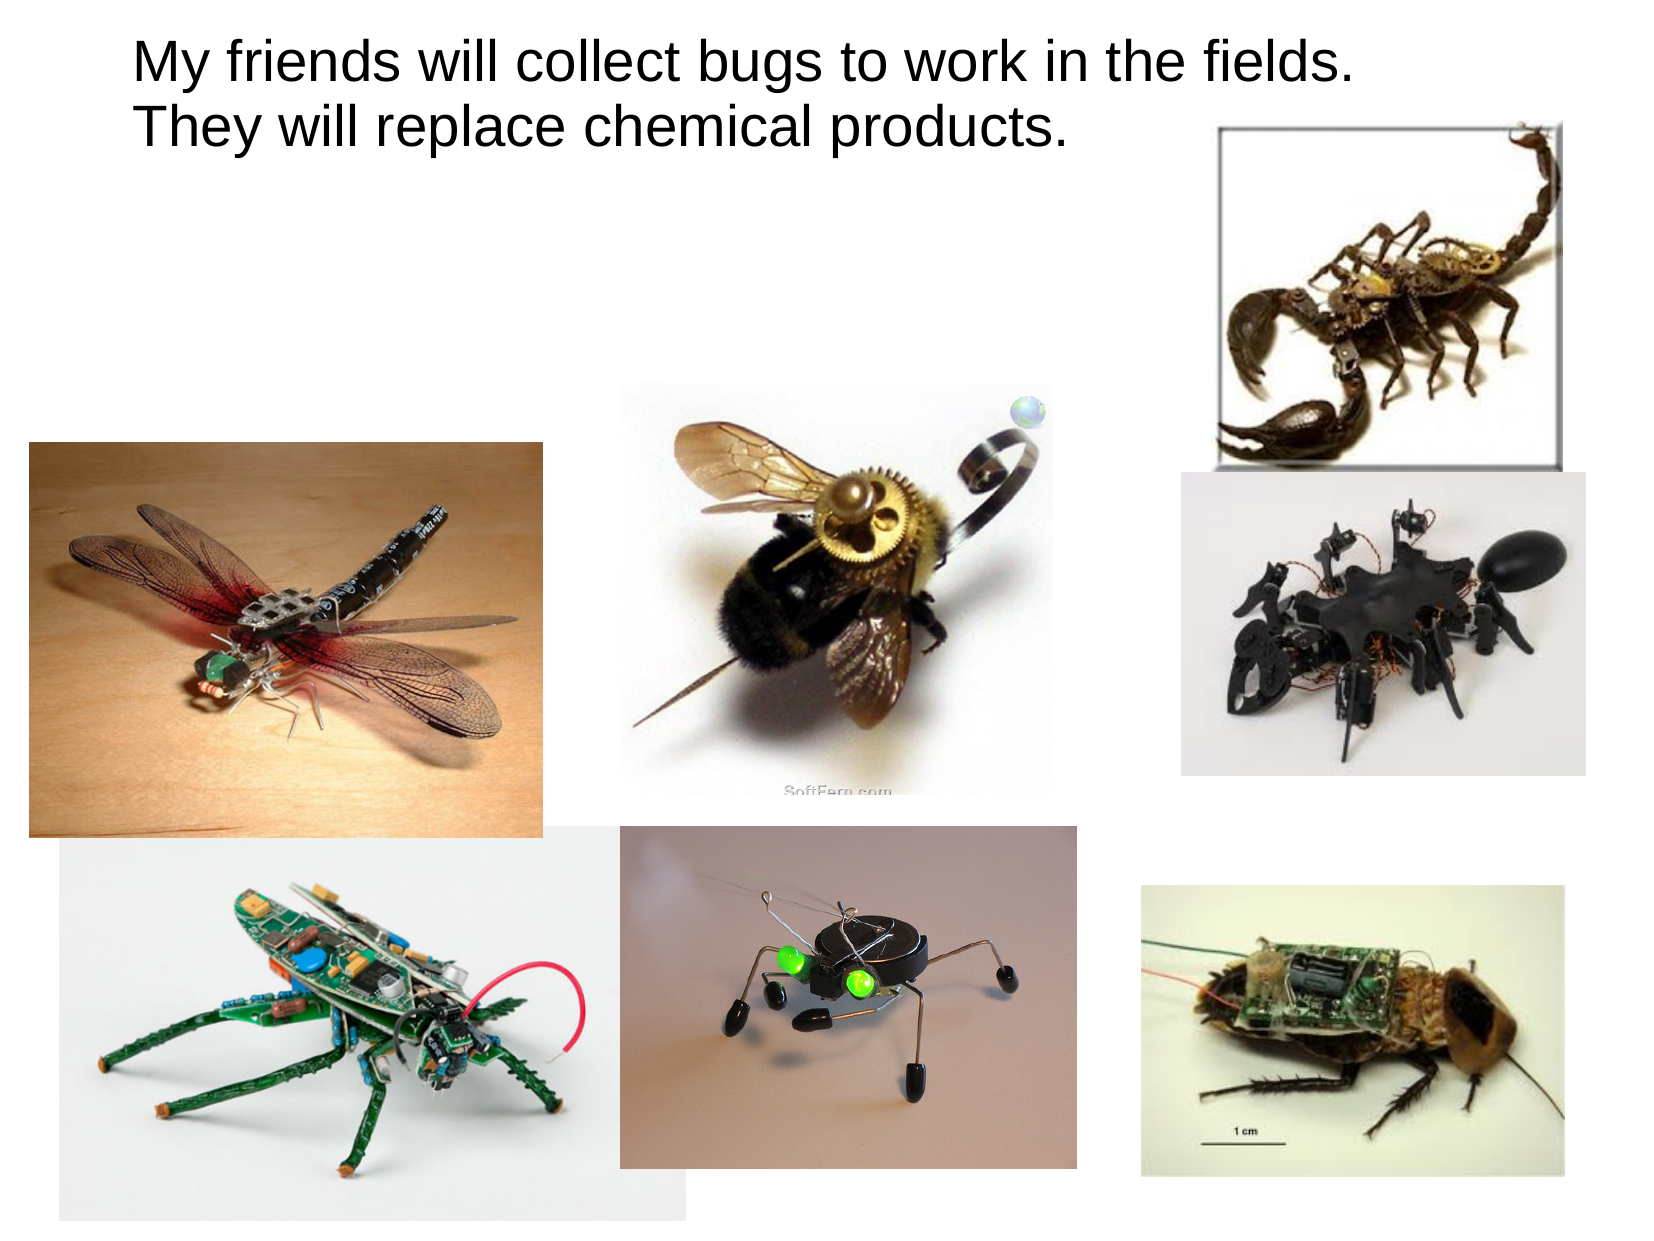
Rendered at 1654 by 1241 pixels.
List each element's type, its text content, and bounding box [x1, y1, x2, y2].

picture [1141, 885, 1565, 1177]
picture [1181, 120, 1586, 776]
title [0, 88, 1164, 296]
picture [29, 442, 1077, 1221]
text_box My friends will collect bugs to work in the fields. They will replace chemical products. [118, 21, 1595, 166]
picture [620, 383, 1053, 795]
